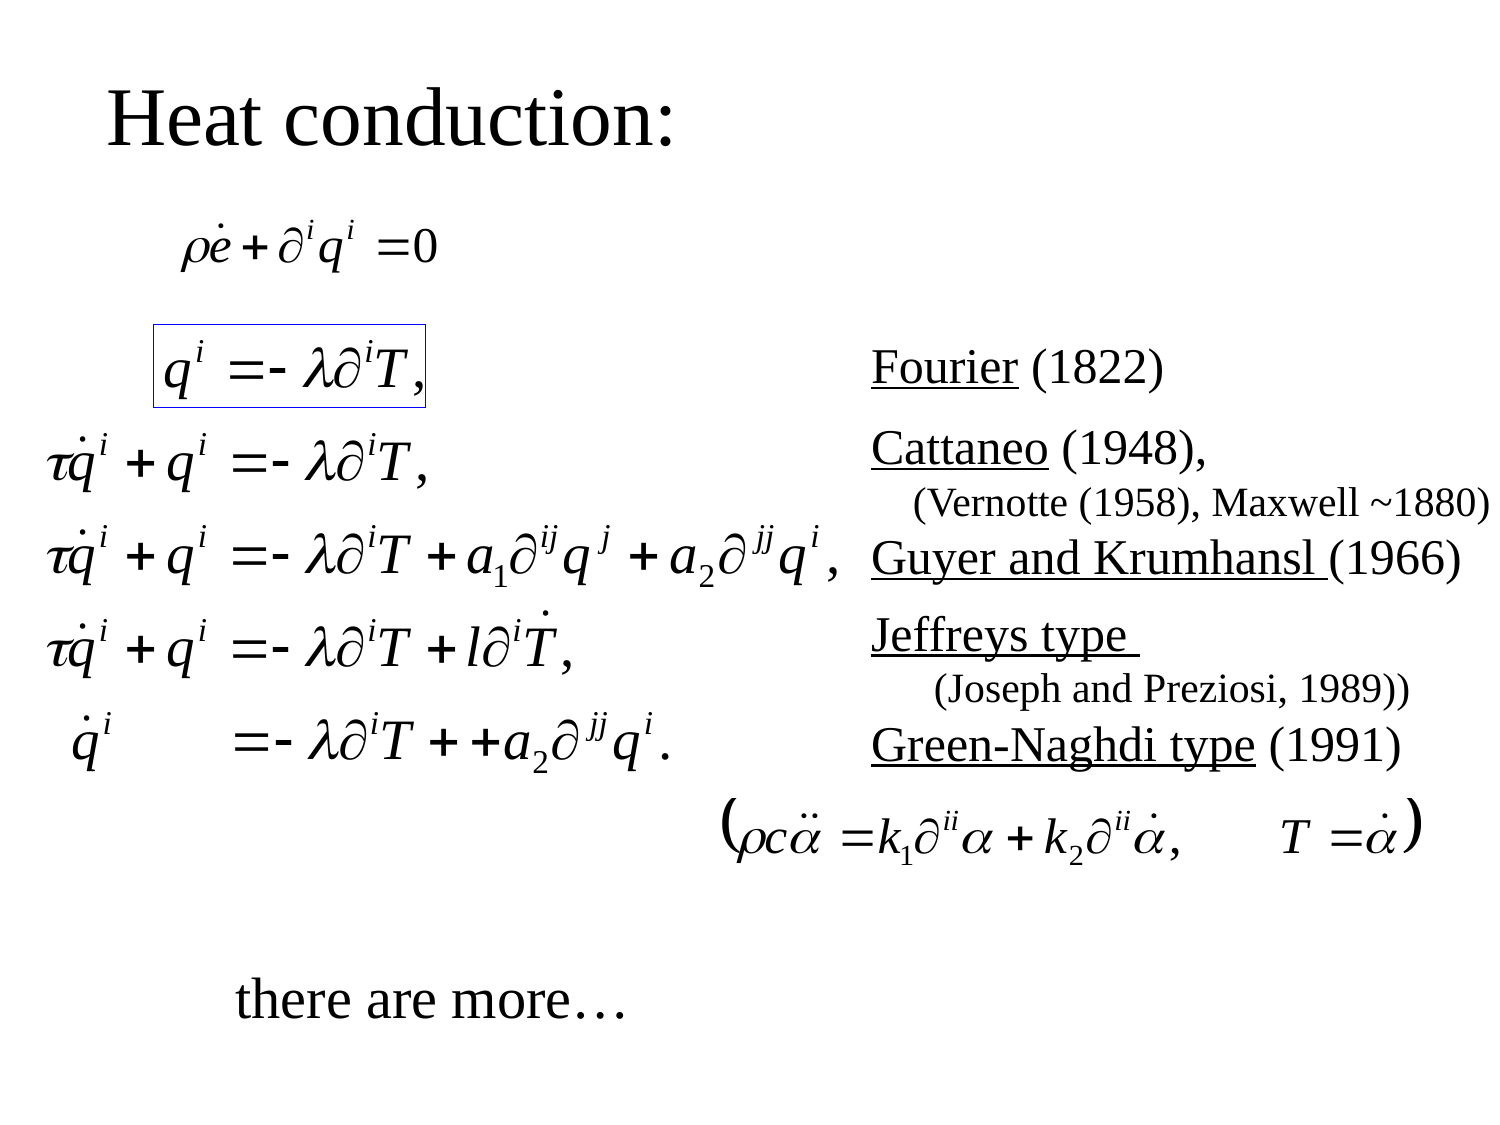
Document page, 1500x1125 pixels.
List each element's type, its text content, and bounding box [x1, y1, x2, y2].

chart [41, 326, 849, 787]
chart [171, 208, 447, 283]
text_box there are more… [220, 952, 645, 1038]
text_box Heat conduction: [91, 54, 694, 170]
text_box Fourier (1822) Cattaneo (1948), (Vernotte (1958), Maxwell ~1880) Guyer and Krumhansl (1966) Jeffreys type (Joseph and Preziosi, 1989)) Green-Naghdi type (1991) [856, 326, 1500, 779]
chart [713, 798, 1422, 874]
